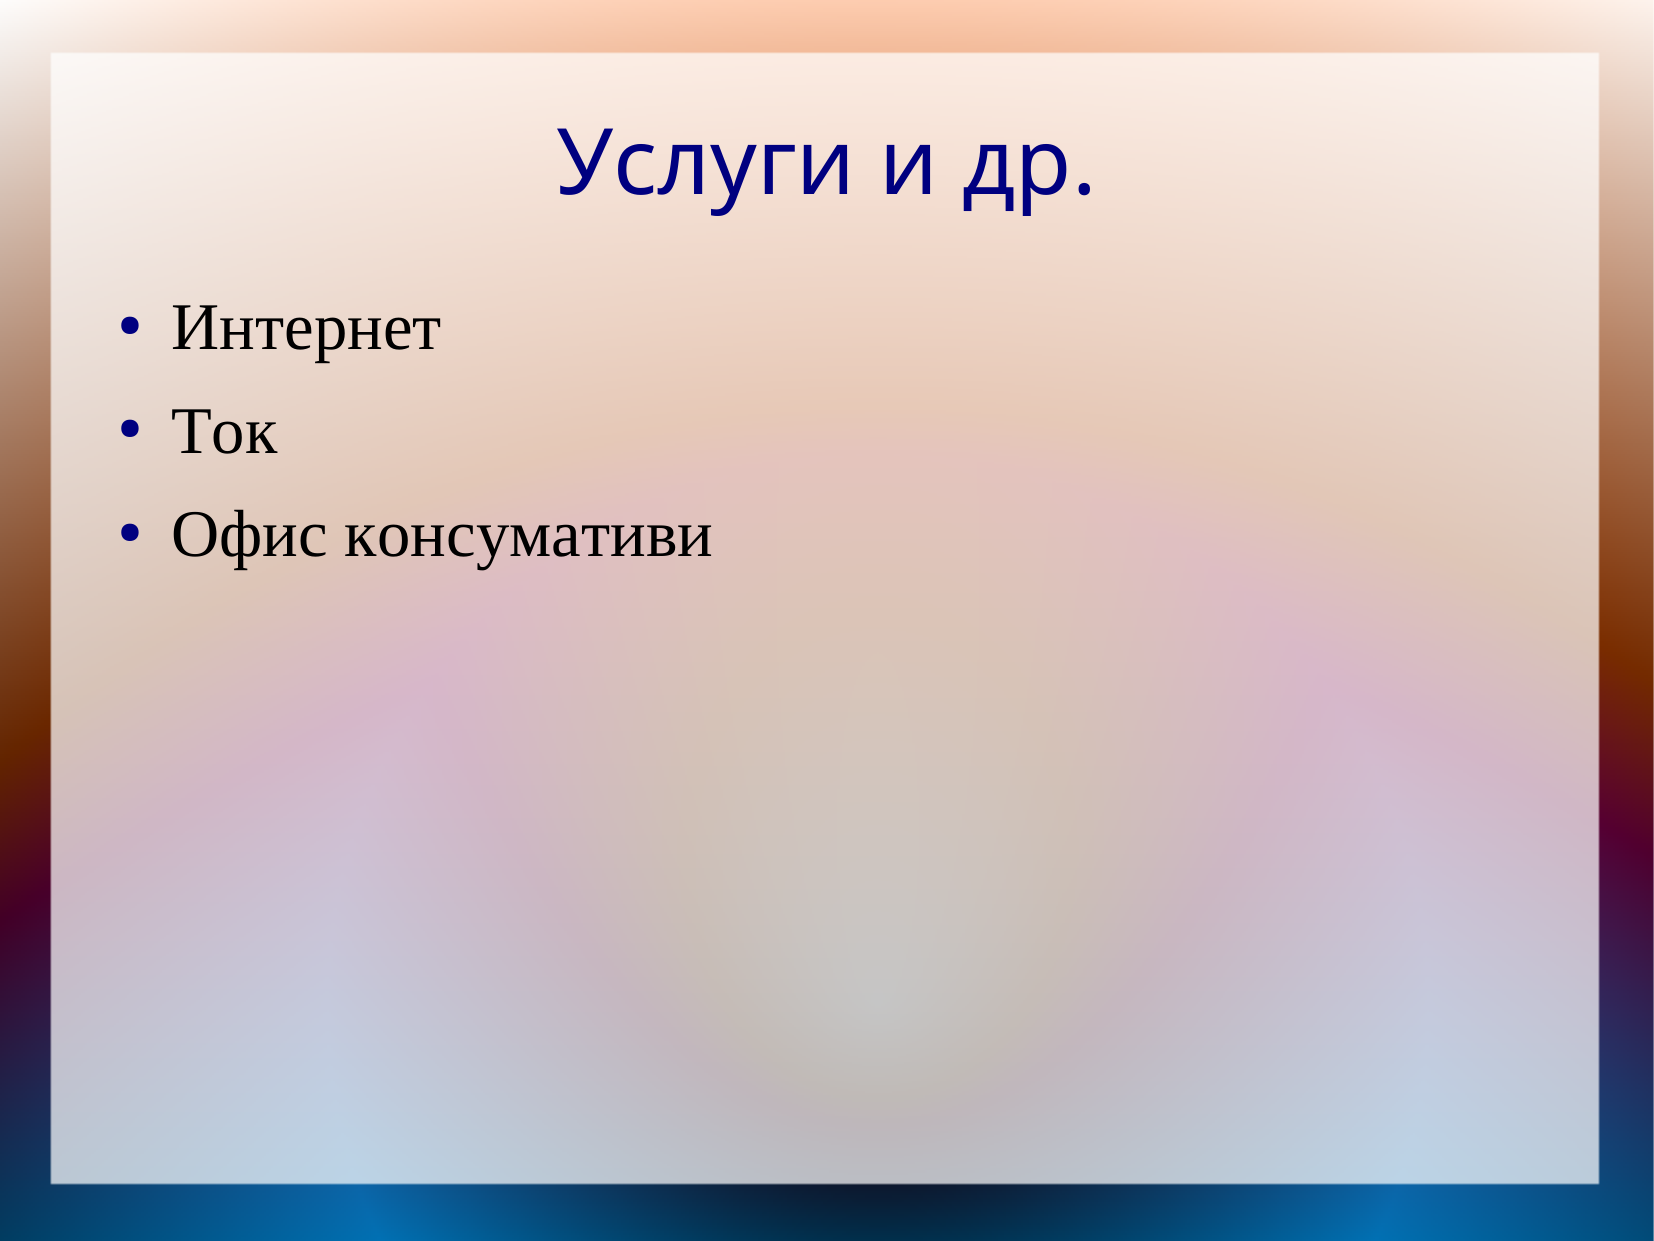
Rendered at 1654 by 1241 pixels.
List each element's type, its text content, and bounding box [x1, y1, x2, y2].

title Услуги и др. [82, 55, 1571, 263]
list Интернет Ток Офис консумативи [82, 290, 1571, 1034]
picture [0, 0, 1654, 1241]
